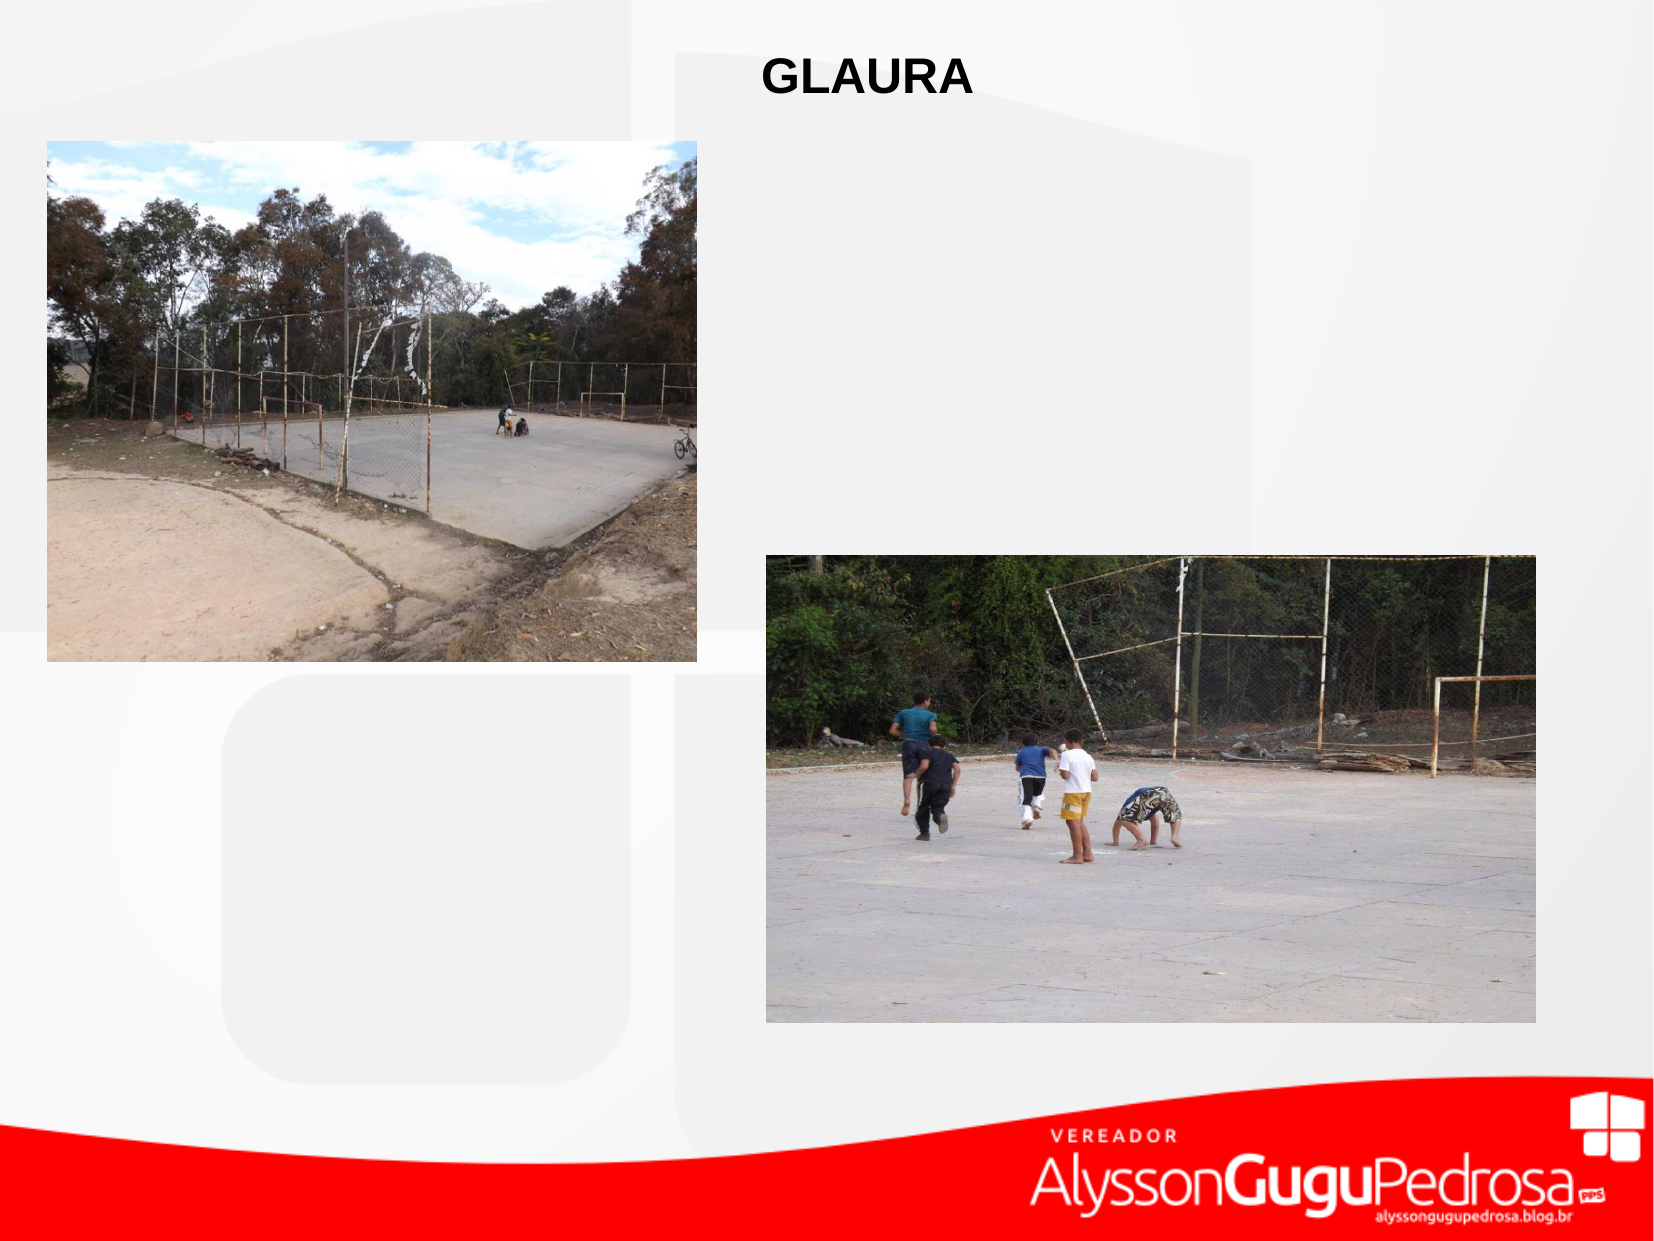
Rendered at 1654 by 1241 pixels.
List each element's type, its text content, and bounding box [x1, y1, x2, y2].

text_box GLAURA [94, 41, 1642, 169]
picture [0, 0, 1654, 1241]
